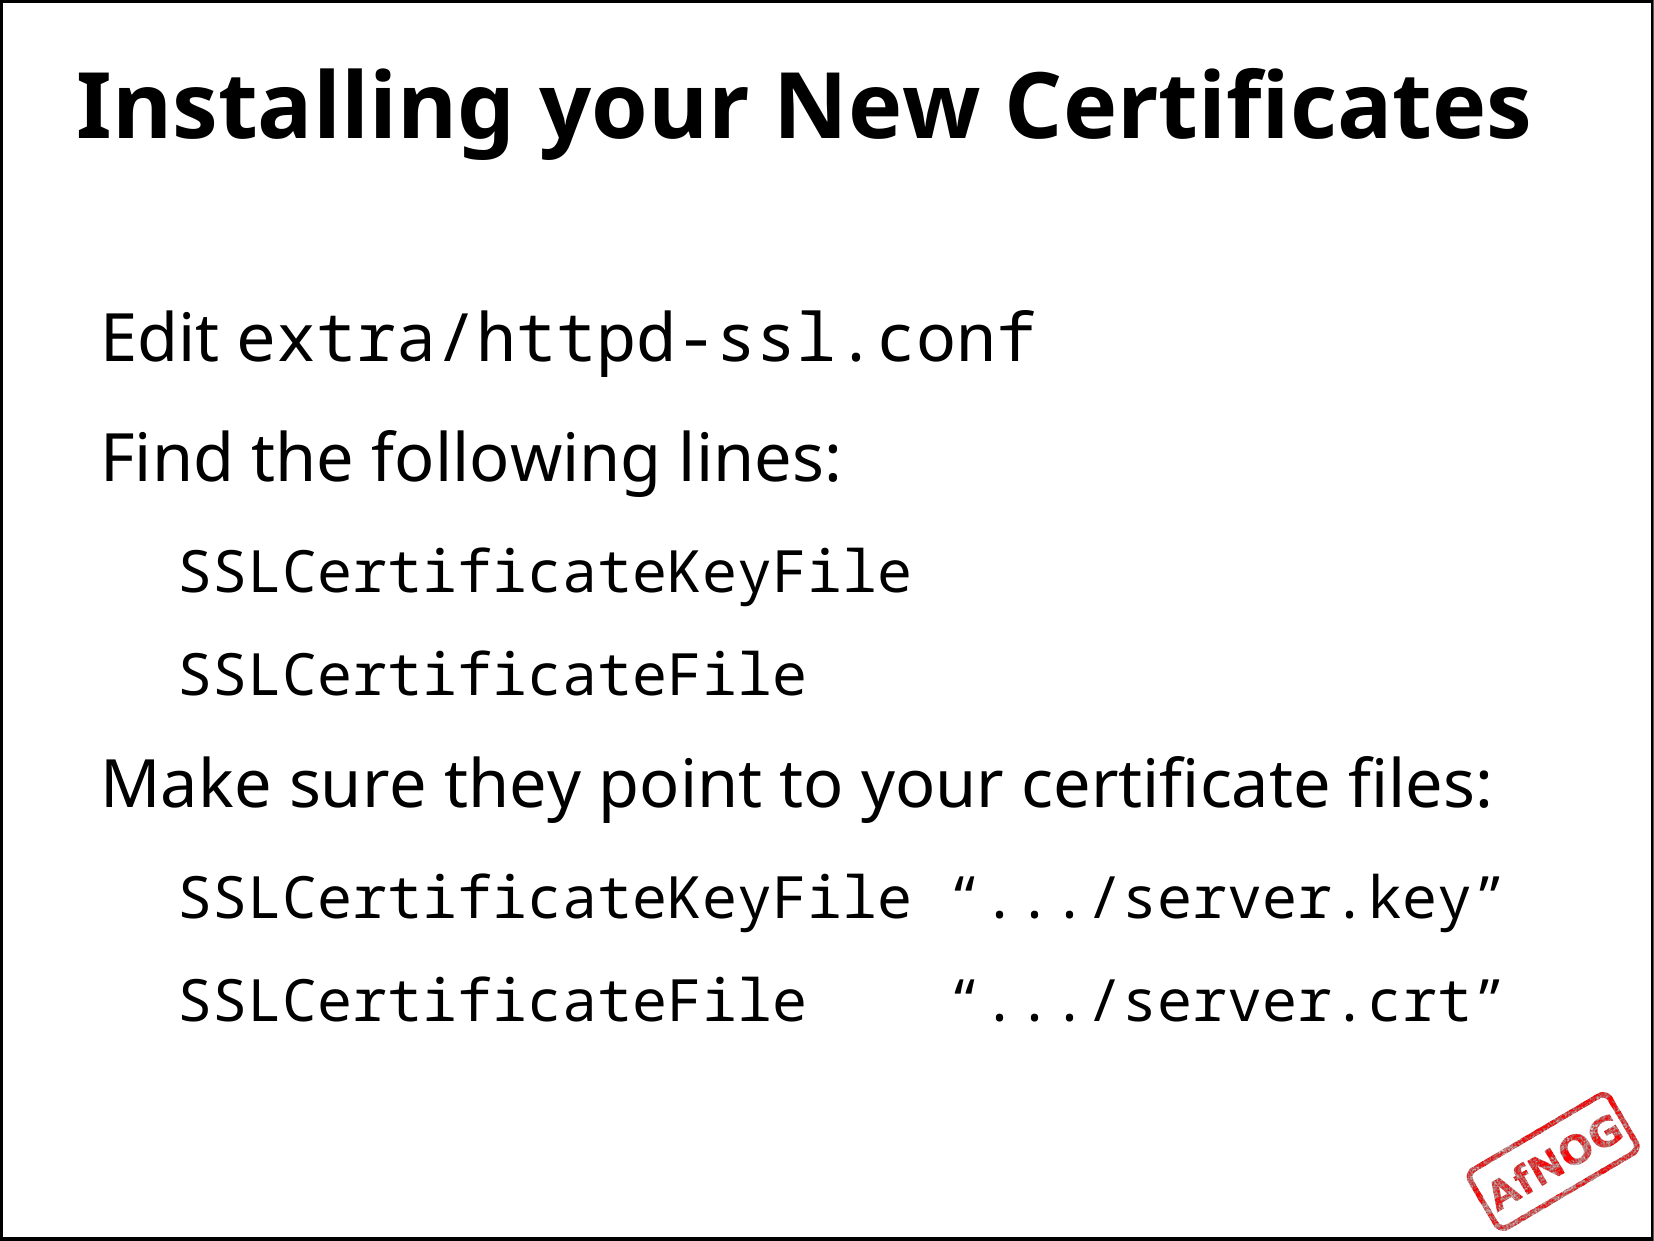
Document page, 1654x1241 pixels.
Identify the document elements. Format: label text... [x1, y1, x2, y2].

title Installing your New Certificates [76, 0, 1565, 208]
list Edit extra/httpd-ssl.conf Find the following lines: SSLCertificateKeyFile SSLCertificateFile Make sure they point to your certificate files: SSLCertificateKeyFile “.../server.key” SSLCertificateFile “.../server.crt” [82, 290, 1571, 1094]
picture [1462, 1087, 1644, 1235]
